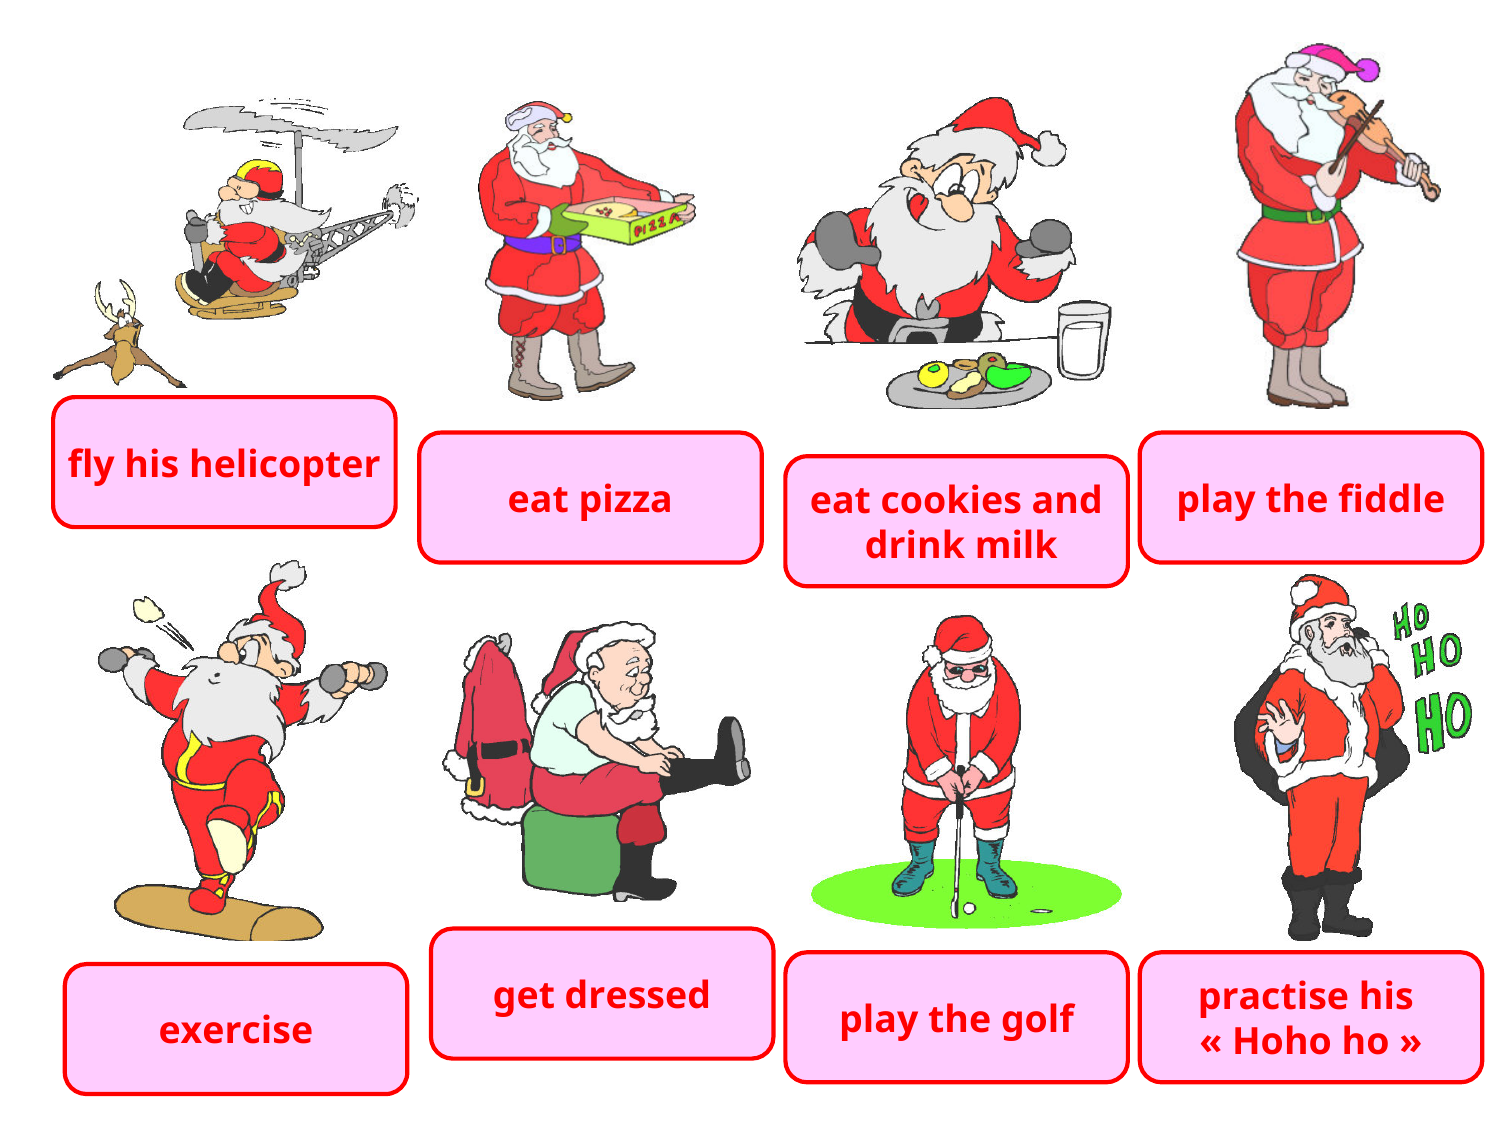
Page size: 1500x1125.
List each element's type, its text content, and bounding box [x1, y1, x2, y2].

picture [809, 609, 1125, 929]
picture [1234, 42, 1441, 409]
text_box eat pizza [419, 432, 762, 563]
text_box eat cookies and drink milk [785, 456, 1128, 587]
picture [53, 90, 424, 388]
text_box get dressed [430, 928, 774, 1059]
picture [442, 621, 751, 902]
text_box exercise [64, 964, 408, 1095]
text_box play the fiddle [1139, 432, 1483, 563]
text_box practise his « Hoho ho » [1139, 952, 1483, 1083]
text_box fly his helicopter [53, 397, 396, 528]
text_box play the golf [785, 952, 1128, 1083]
picture [88, 550, 405, 941]
picture [478, 101, 697, 401]
picture [1234, 574, 1472, 941]
picture [797, 78, 1122, 409]
